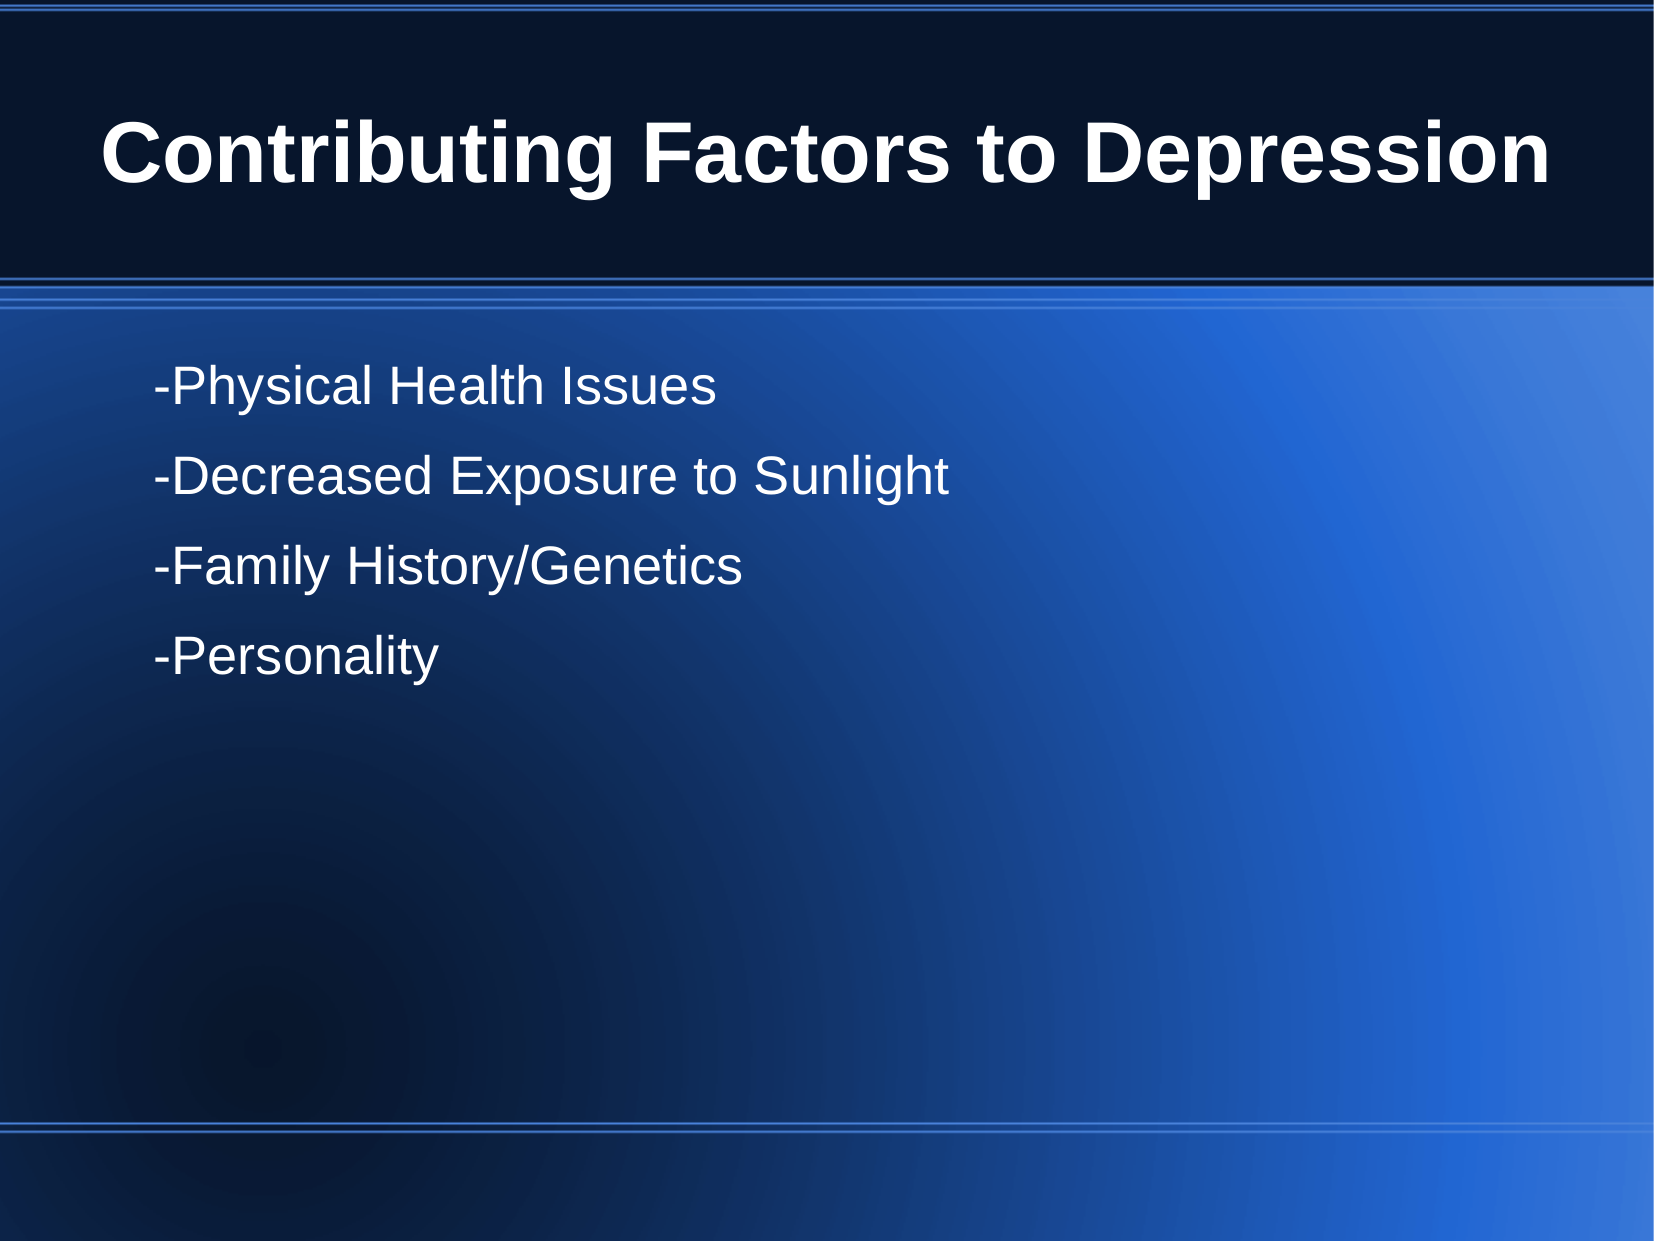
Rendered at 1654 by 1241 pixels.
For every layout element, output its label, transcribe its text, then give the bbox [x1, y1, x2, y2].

list -Physical Health Issues -Decreased Exposure to Sunlight -Family History/Genetics -Personality [82, 355, 1571, 1058]
title Contributing Factors to Depression [82, 49, 1571, 257]
picture [0, 0, 1654, 1241]
